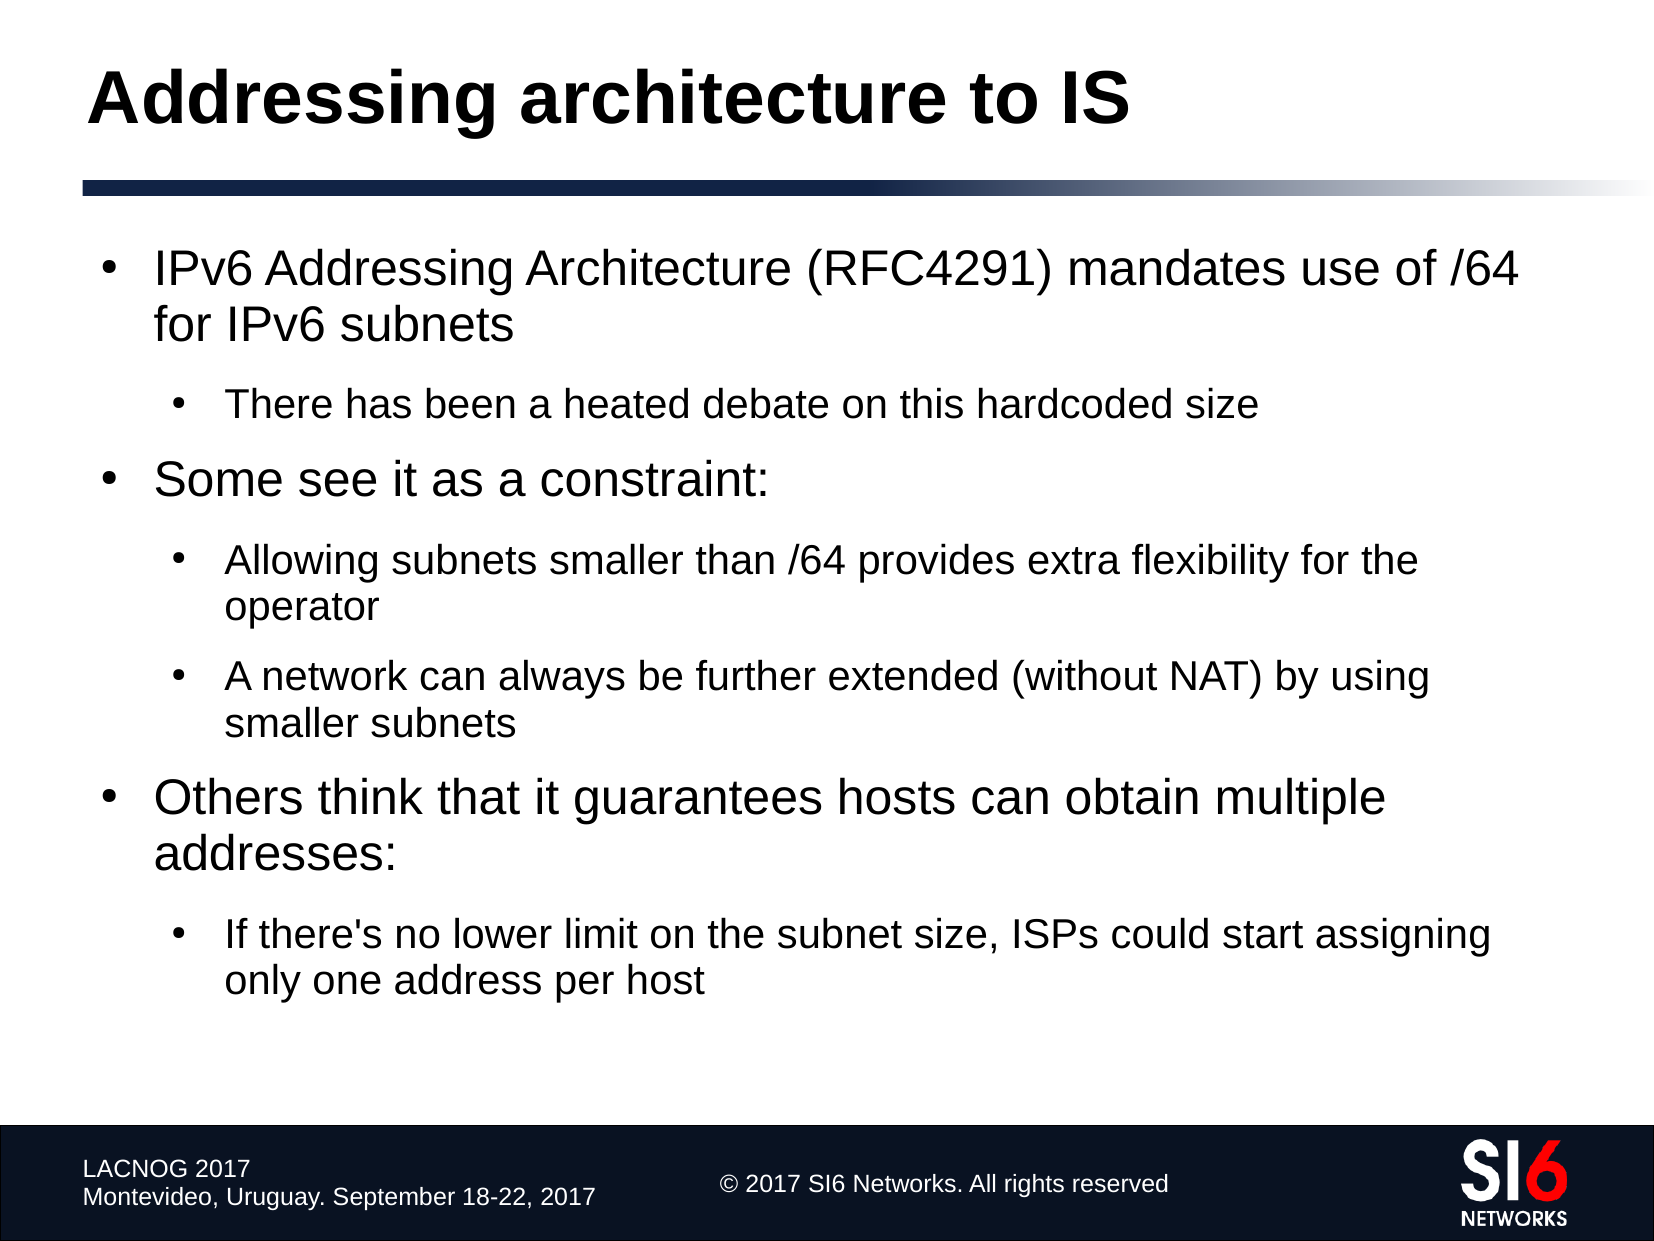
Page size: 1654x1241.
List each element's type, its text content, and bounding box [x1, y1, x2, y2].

list IPv6 Addressing Architecture (RFC4291) mandates use of /64 for IPv6 subnets There has been a heated debate on this hardcoded size Some see it as a constraint: Allowing subnets smaller than /64 provides extra flexibility for the operator A network can always be further extended (without NAT) by using smaller subnets Others think that it guarantees hosts can obtain multiple addresses: If there's no lower limit on the subnet size, ISPs could start assigning only one address per host [82, 240, 1571, 1059]
picture [1461, 1139, 1567, 1226]
title Addressing architecture to IS [86, 30, 1576, 166]
